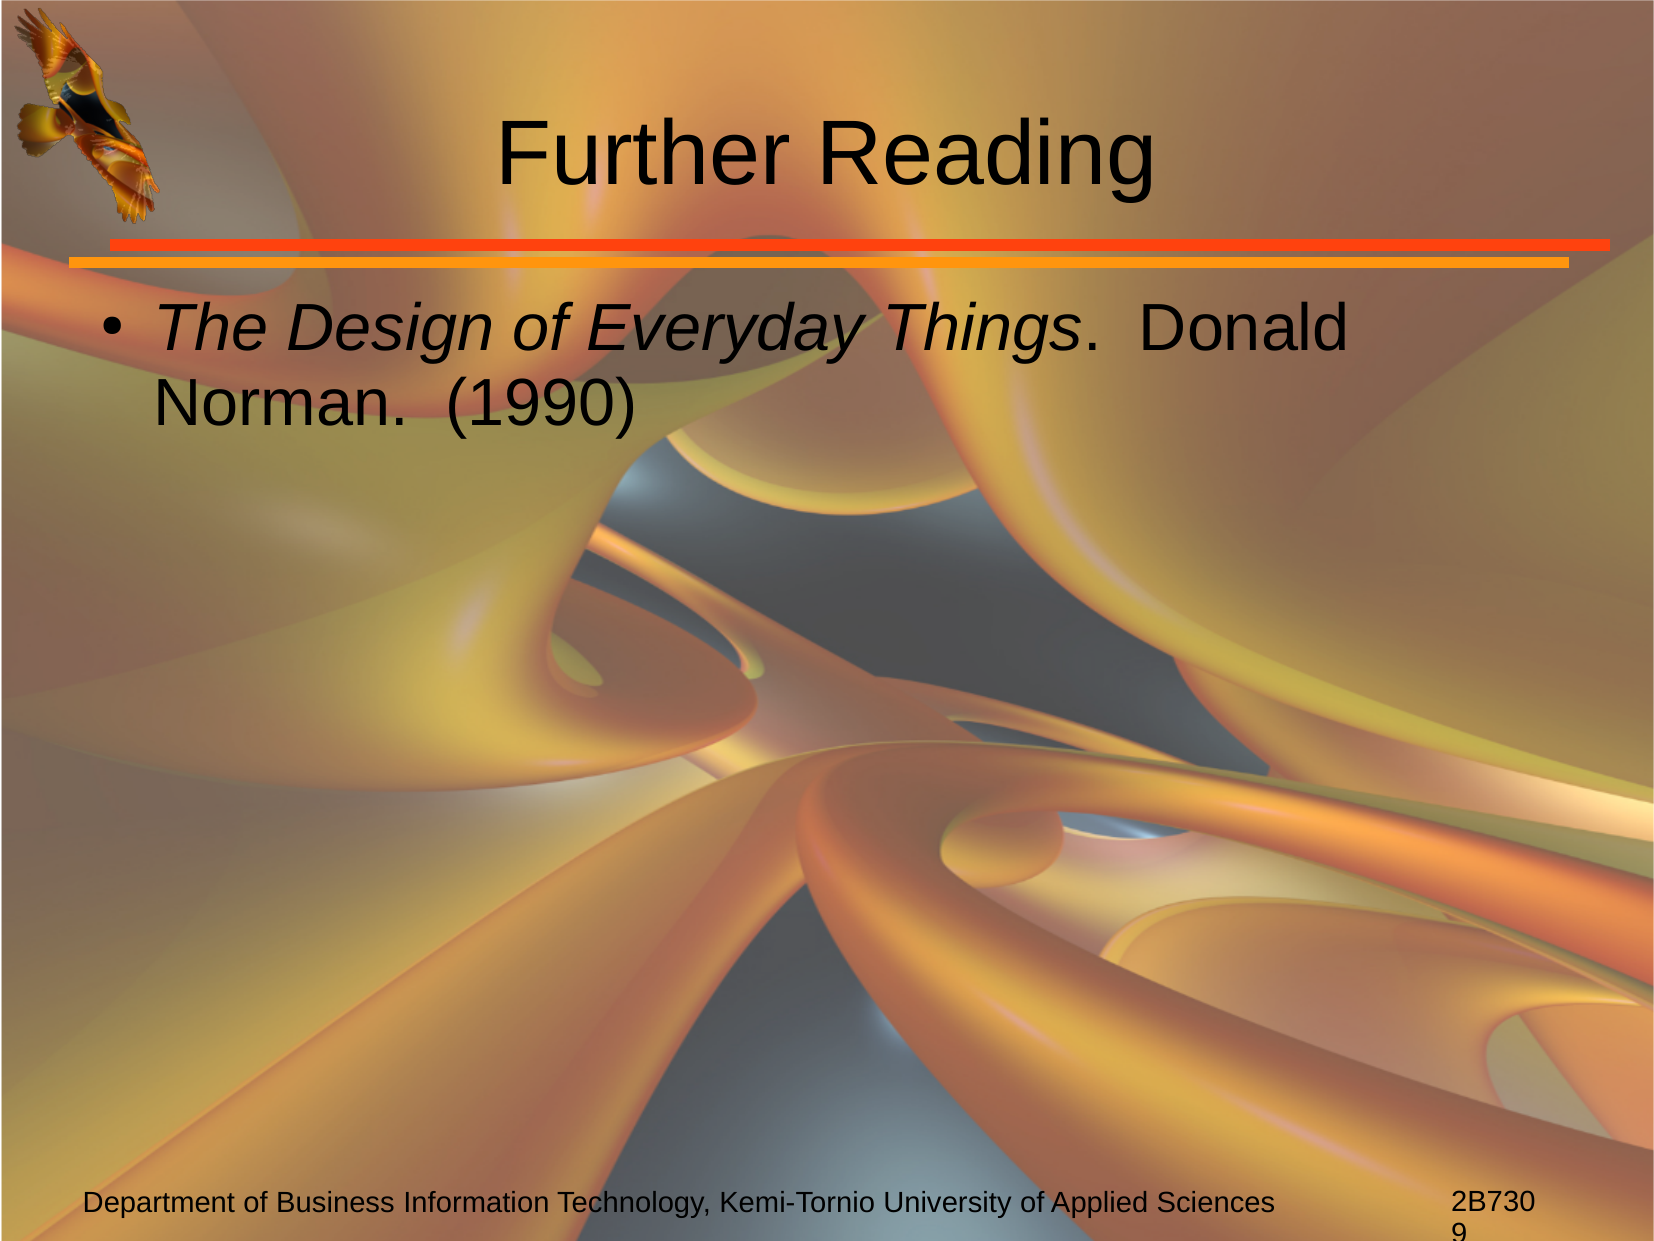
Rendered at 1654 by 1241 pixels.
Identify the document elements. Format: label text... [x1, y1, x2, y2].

picture [5, 8, 162, 225]
title Further Reading [82, 49, 1571, 257]
list The Design of Everyday Things. Donald Norman. (1990) [82, 290, 1571, 1109]
